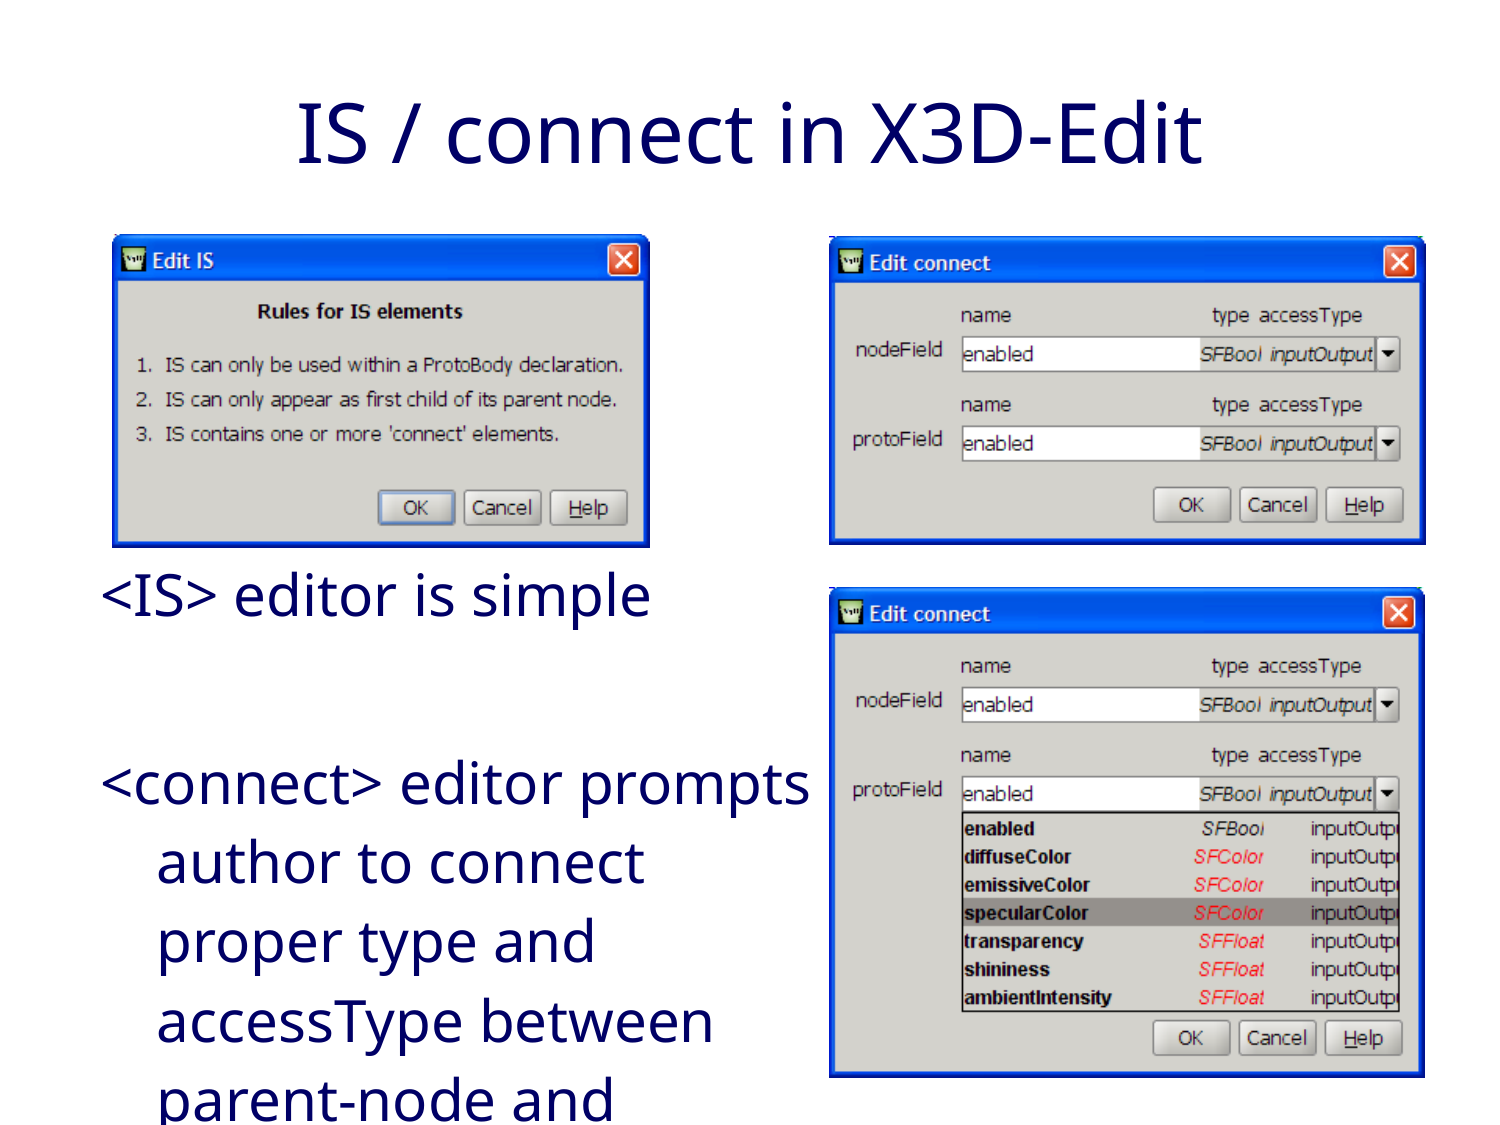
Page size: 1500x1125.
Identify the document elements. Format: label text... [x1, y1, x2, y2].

list <IS> editor is simple <connect> editor prompts author to connect proper type and accessType between parent-node and prototype fields [100, 554, 814, 1076]
picture [829, 236, 1426, 545]
picture [829, 587, 1425, 1078]
picture [112, 234, 650, 548]
title IS / connect in X3D-Edit [112, 37, 1388, 226]
